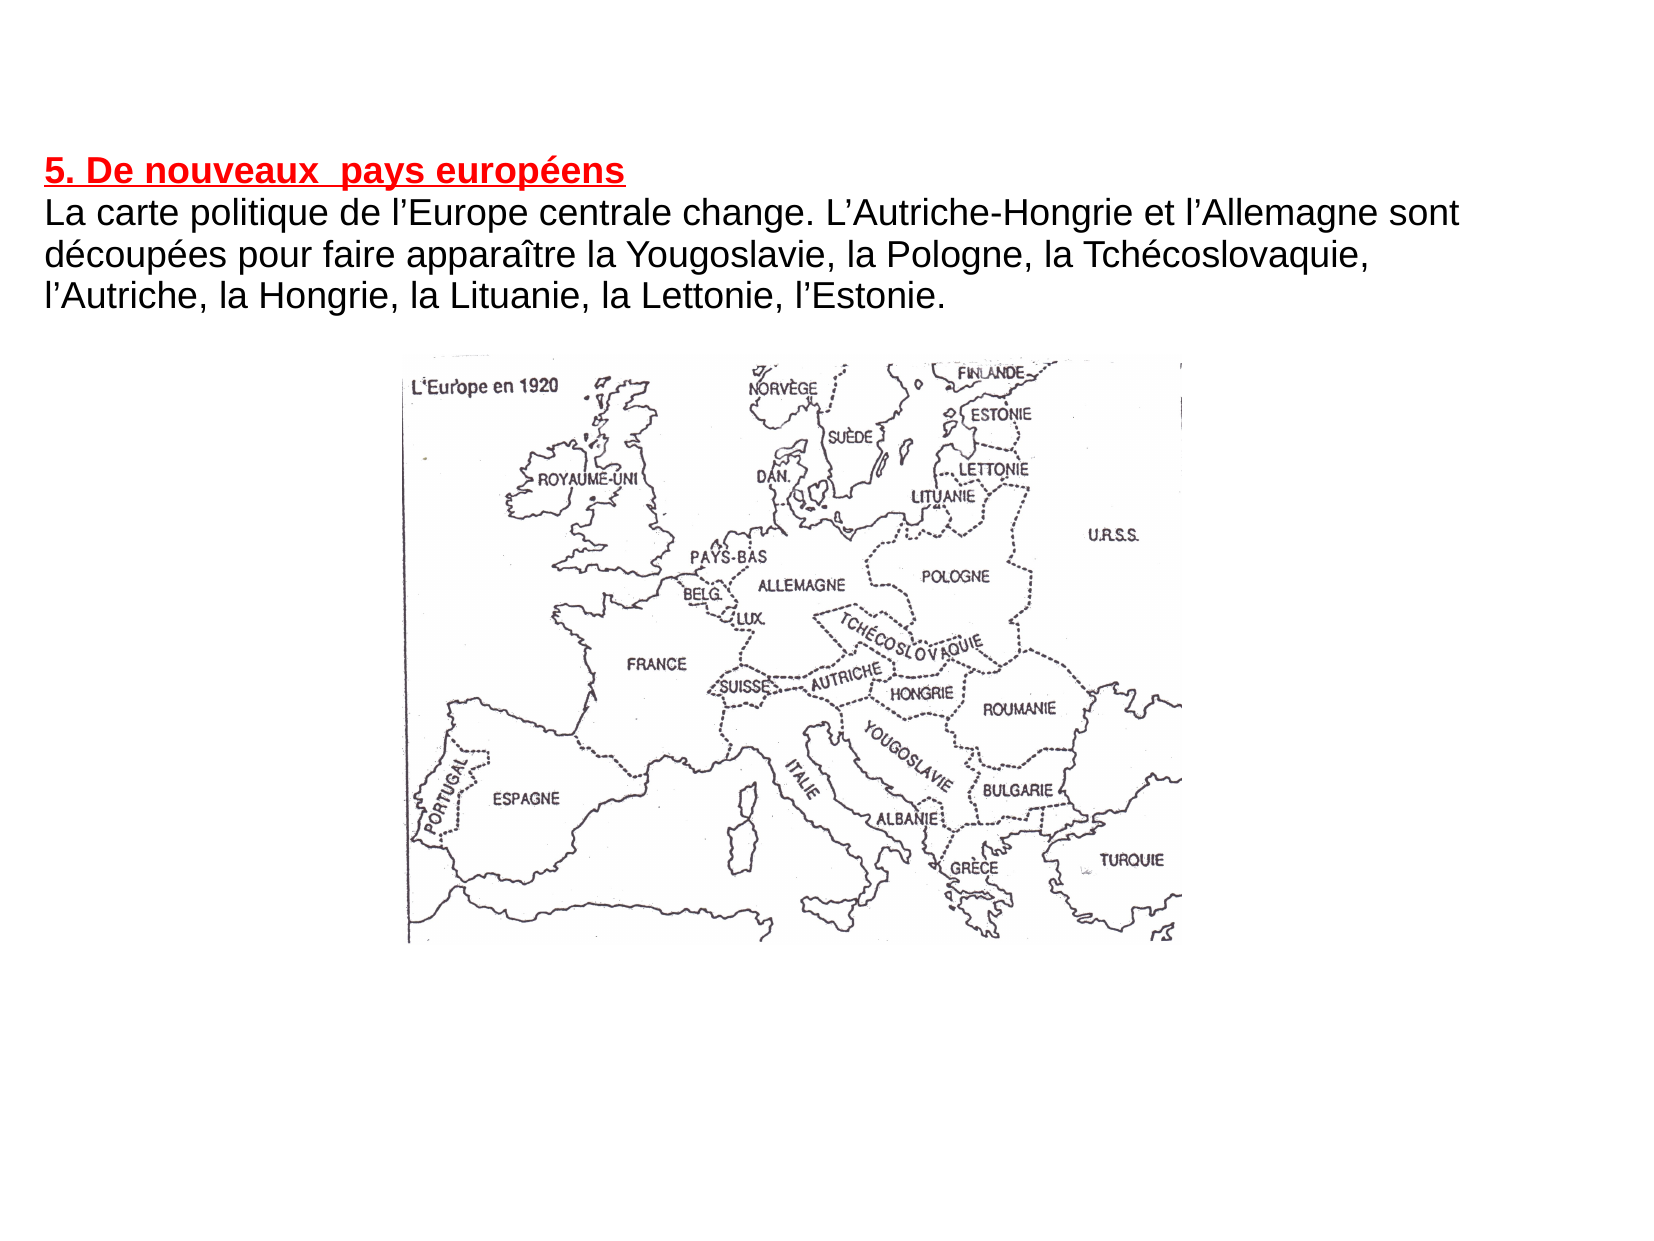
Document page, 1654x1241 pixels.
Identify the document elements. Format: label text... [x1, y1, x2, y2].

text_box 5. De nouveaux pays européens La carte politique de l’Europe centrale change. L’Autriche-Hongrie et l’Allemagne sont découpées pour faire apparaître la Yougoslavie, la Pologne, la Tchécoslovaquie, l’Autriche, la Hongrie, la Lituanie, la Lettonie, l’Estonie. [29, 99, 1536, 326]
picture [402, 354, 1182, 945]
